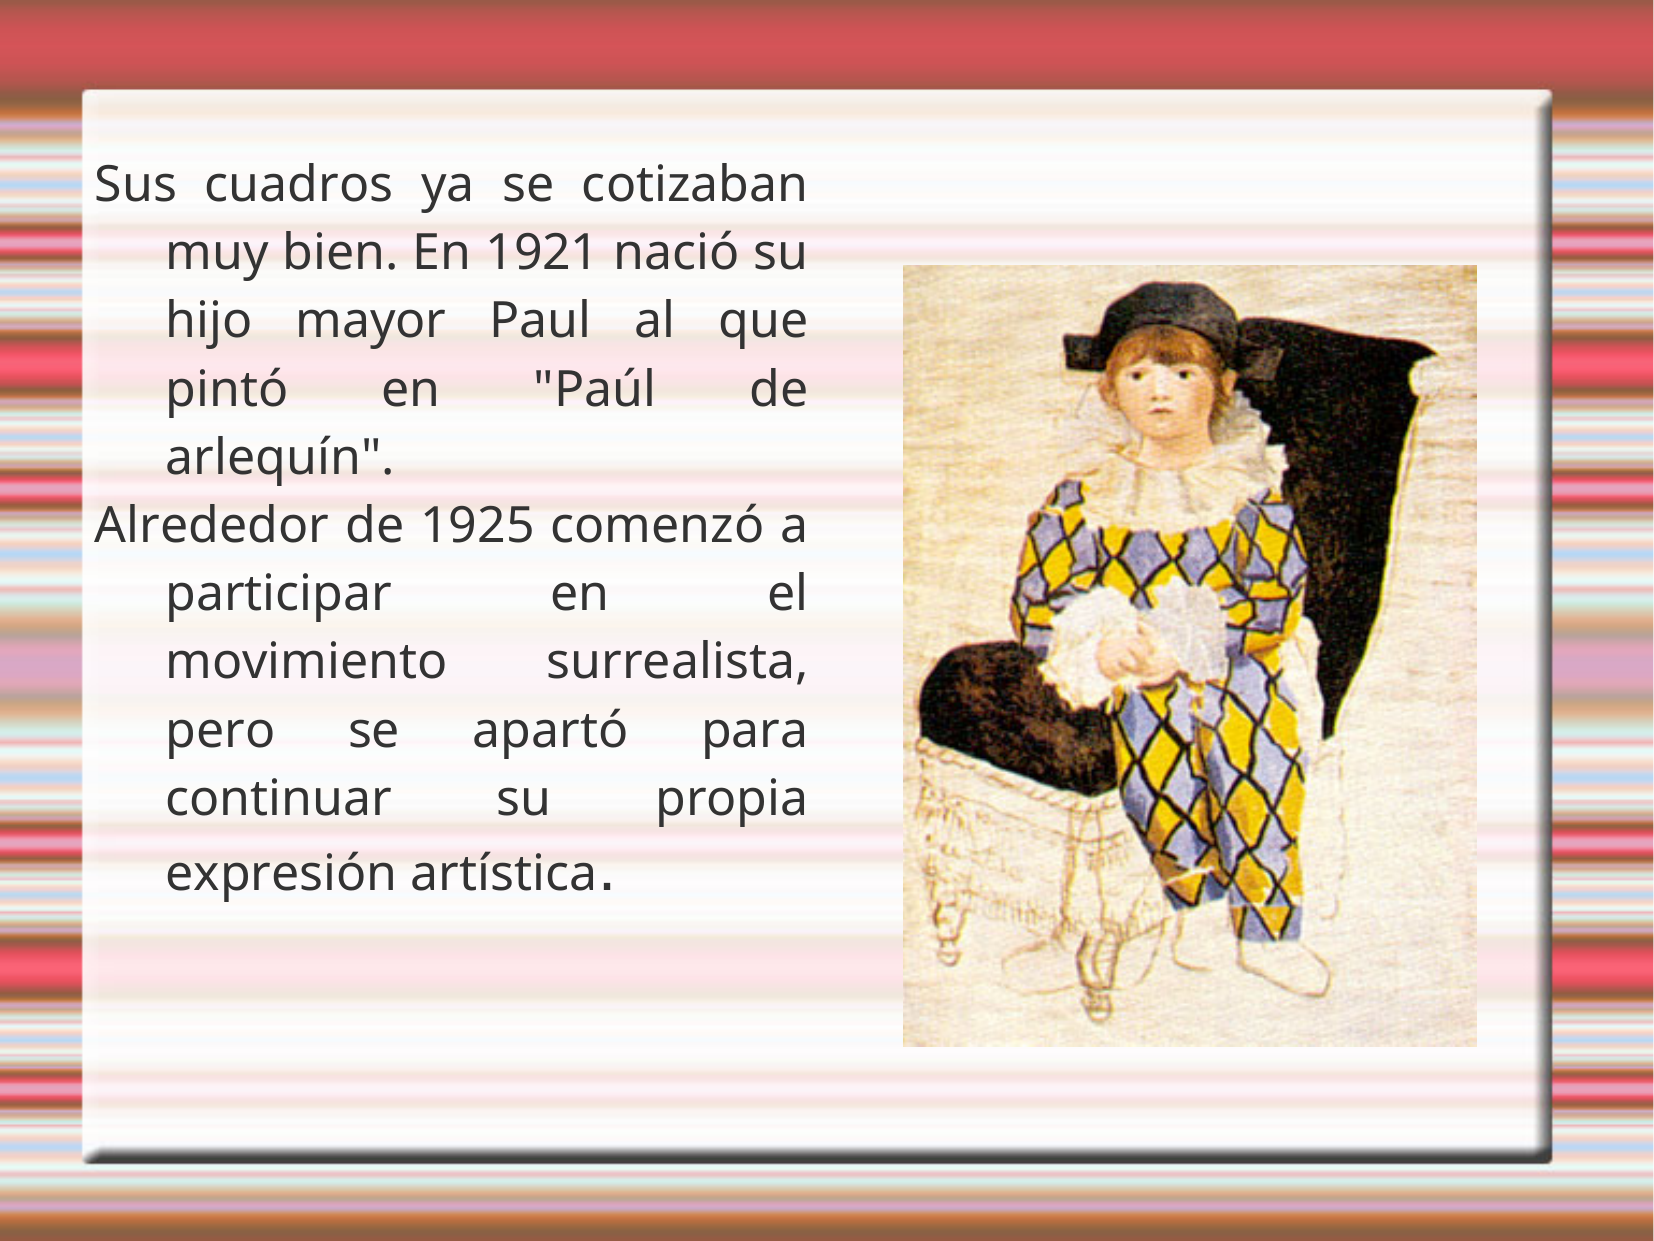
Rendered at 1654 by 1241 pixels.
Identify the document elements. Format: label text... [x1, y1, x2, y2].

picture [0, 0, 1654, 1241]
list Sus cuadros ya se cotizaban muy bien. En 1921 nació su hijo mayor Paul al que pintó en "Paúl de arlequín". Alrededor de 1925 comenzó a participar en el movimiento surrealista, pero se apartó para continuar su propia expresión artística. [82, 147, 809, 1109]
